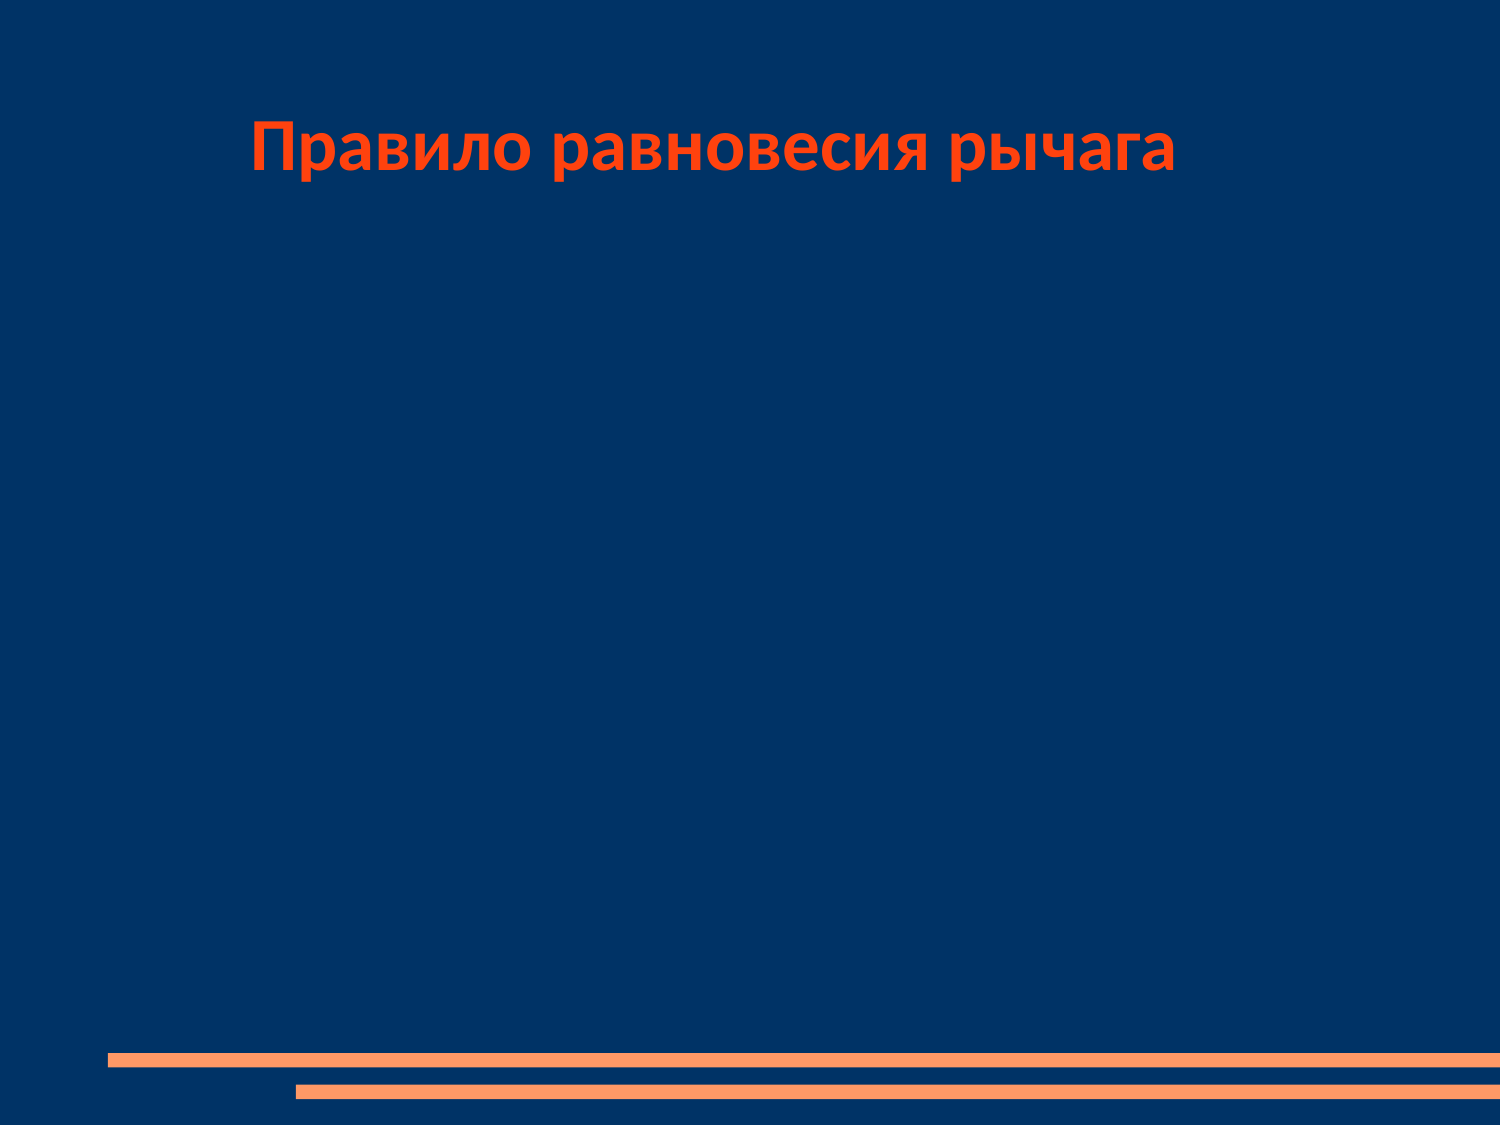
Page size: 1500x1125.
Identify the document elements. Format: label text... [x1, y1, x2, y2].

text_box Правило равновесия рычага [106, 106, 1323, 260]
